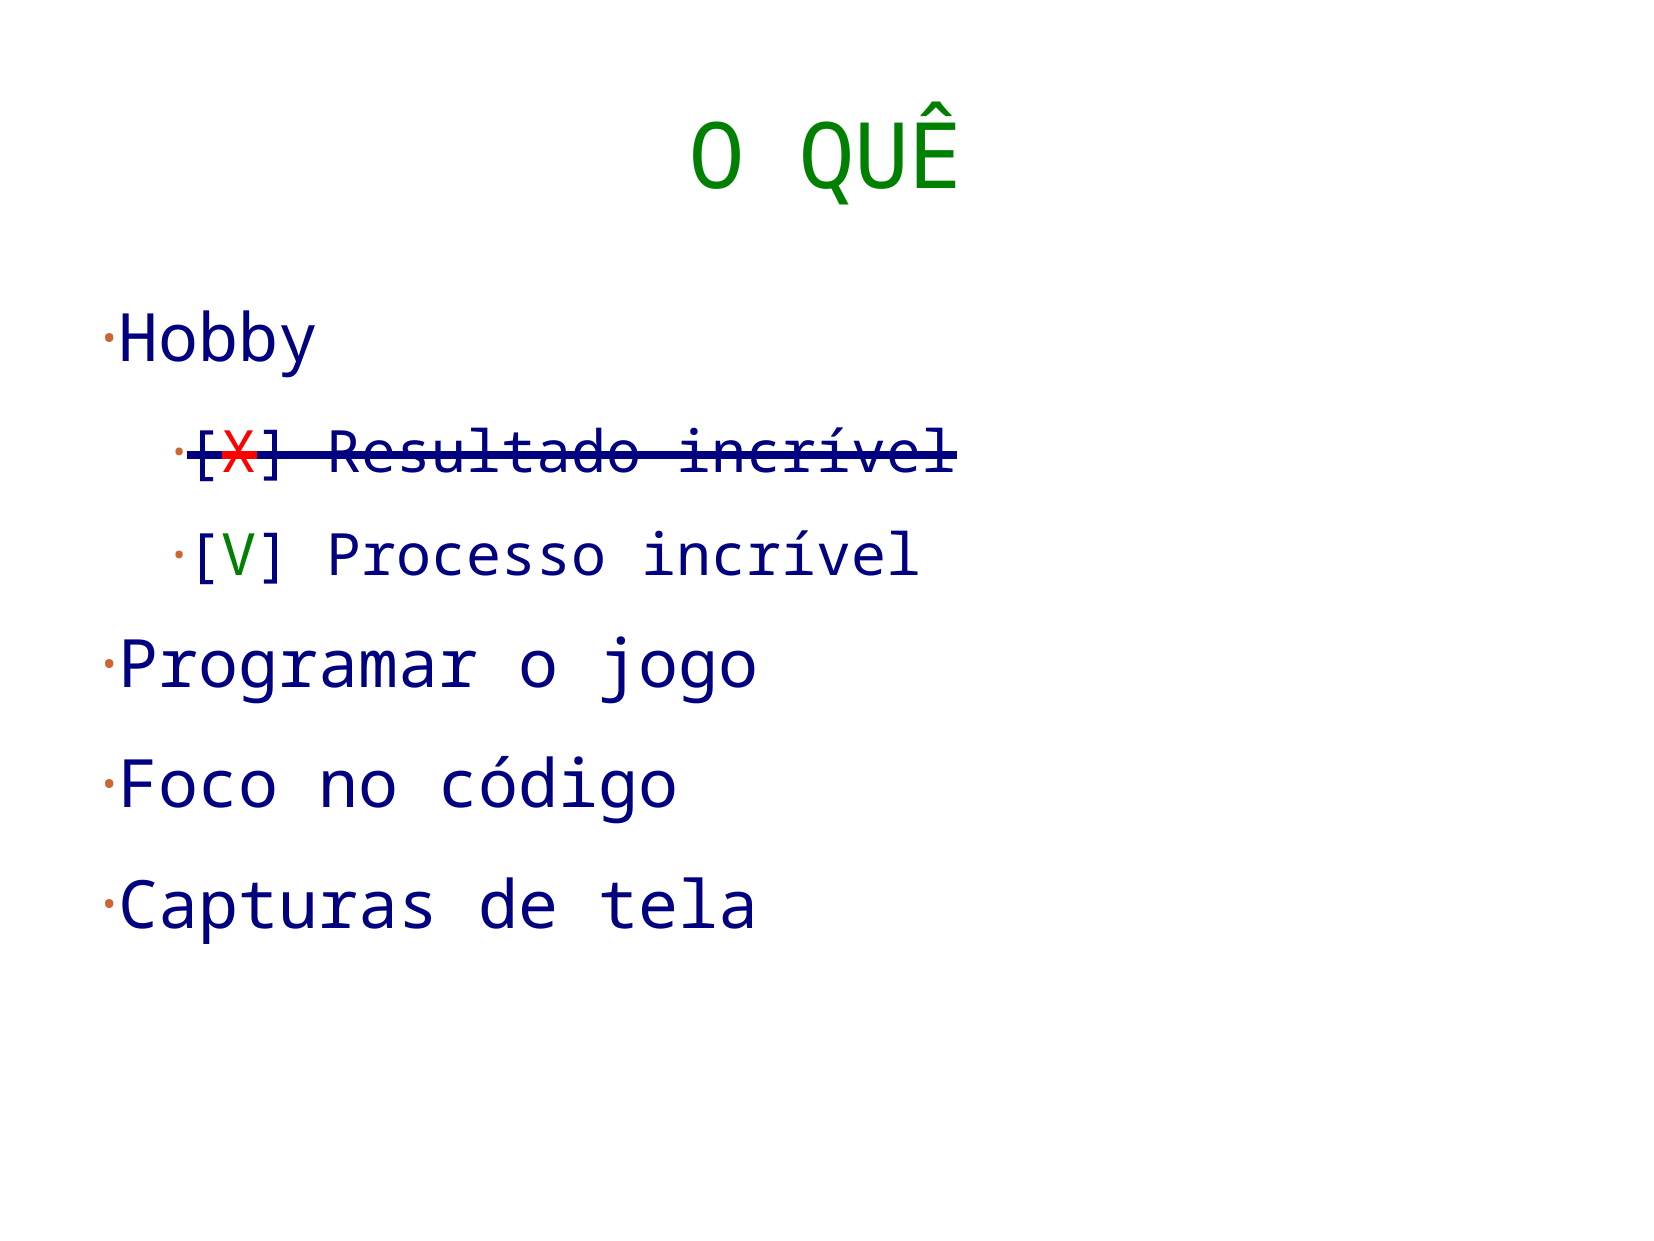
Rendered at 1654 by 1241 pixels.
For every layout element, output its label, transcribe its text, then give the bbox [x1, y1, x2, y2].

list Hobby [X] Resultado incrível [V] Processo incrível Programar o jogo Foco no código Capturas de tela [82, 290, 1571, 1010]
title O QUÊ [82, 49, 1571, 257]
